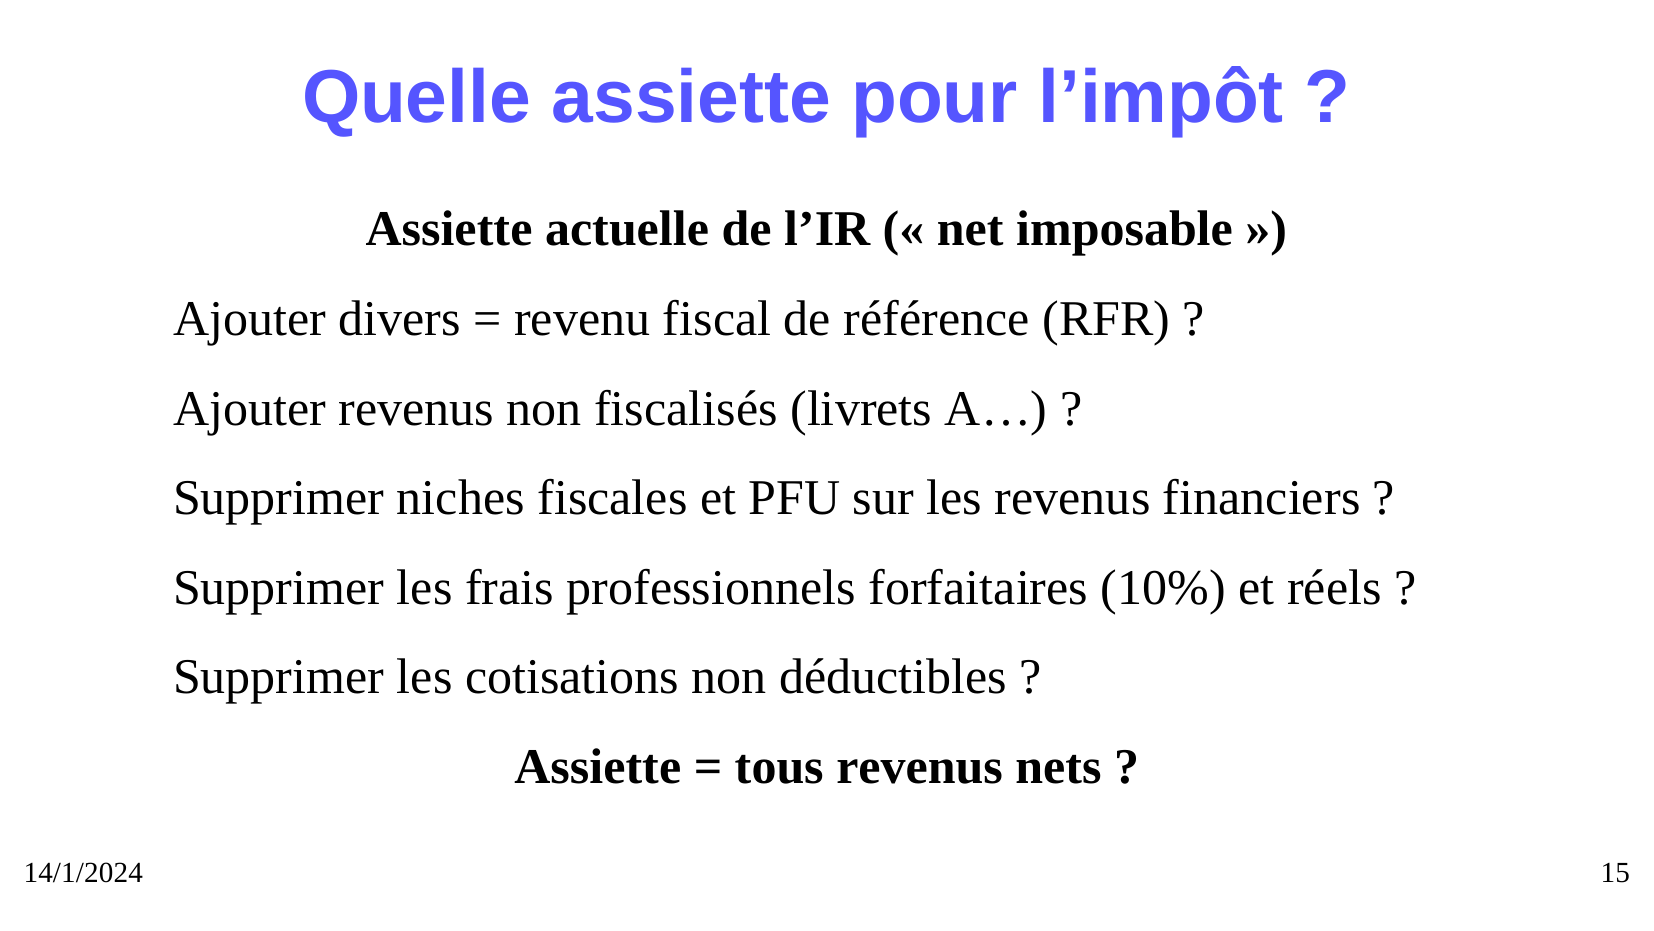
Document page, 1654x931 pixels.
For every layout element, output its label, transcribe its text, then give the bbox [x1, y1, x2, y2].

title Quelle assiette pour l’impôt ? [82, 37, 1571, 156]
text_box Assiette actuelle de l’IR (« net imposable ») Ajouter divers = revenu fiscal de référence (RFR) ? Ajouter revenus non fiscalisés (livrets A…) ? Supprimer niches fiscales et PFU sur les revenus financiers ? Supprimer les frais professionnels forfaitaires (10%) et réels ? Supprimer les cotisations non déductibles ? Assiette = tous revenus nets ? [173, 192, 1481, 813]
